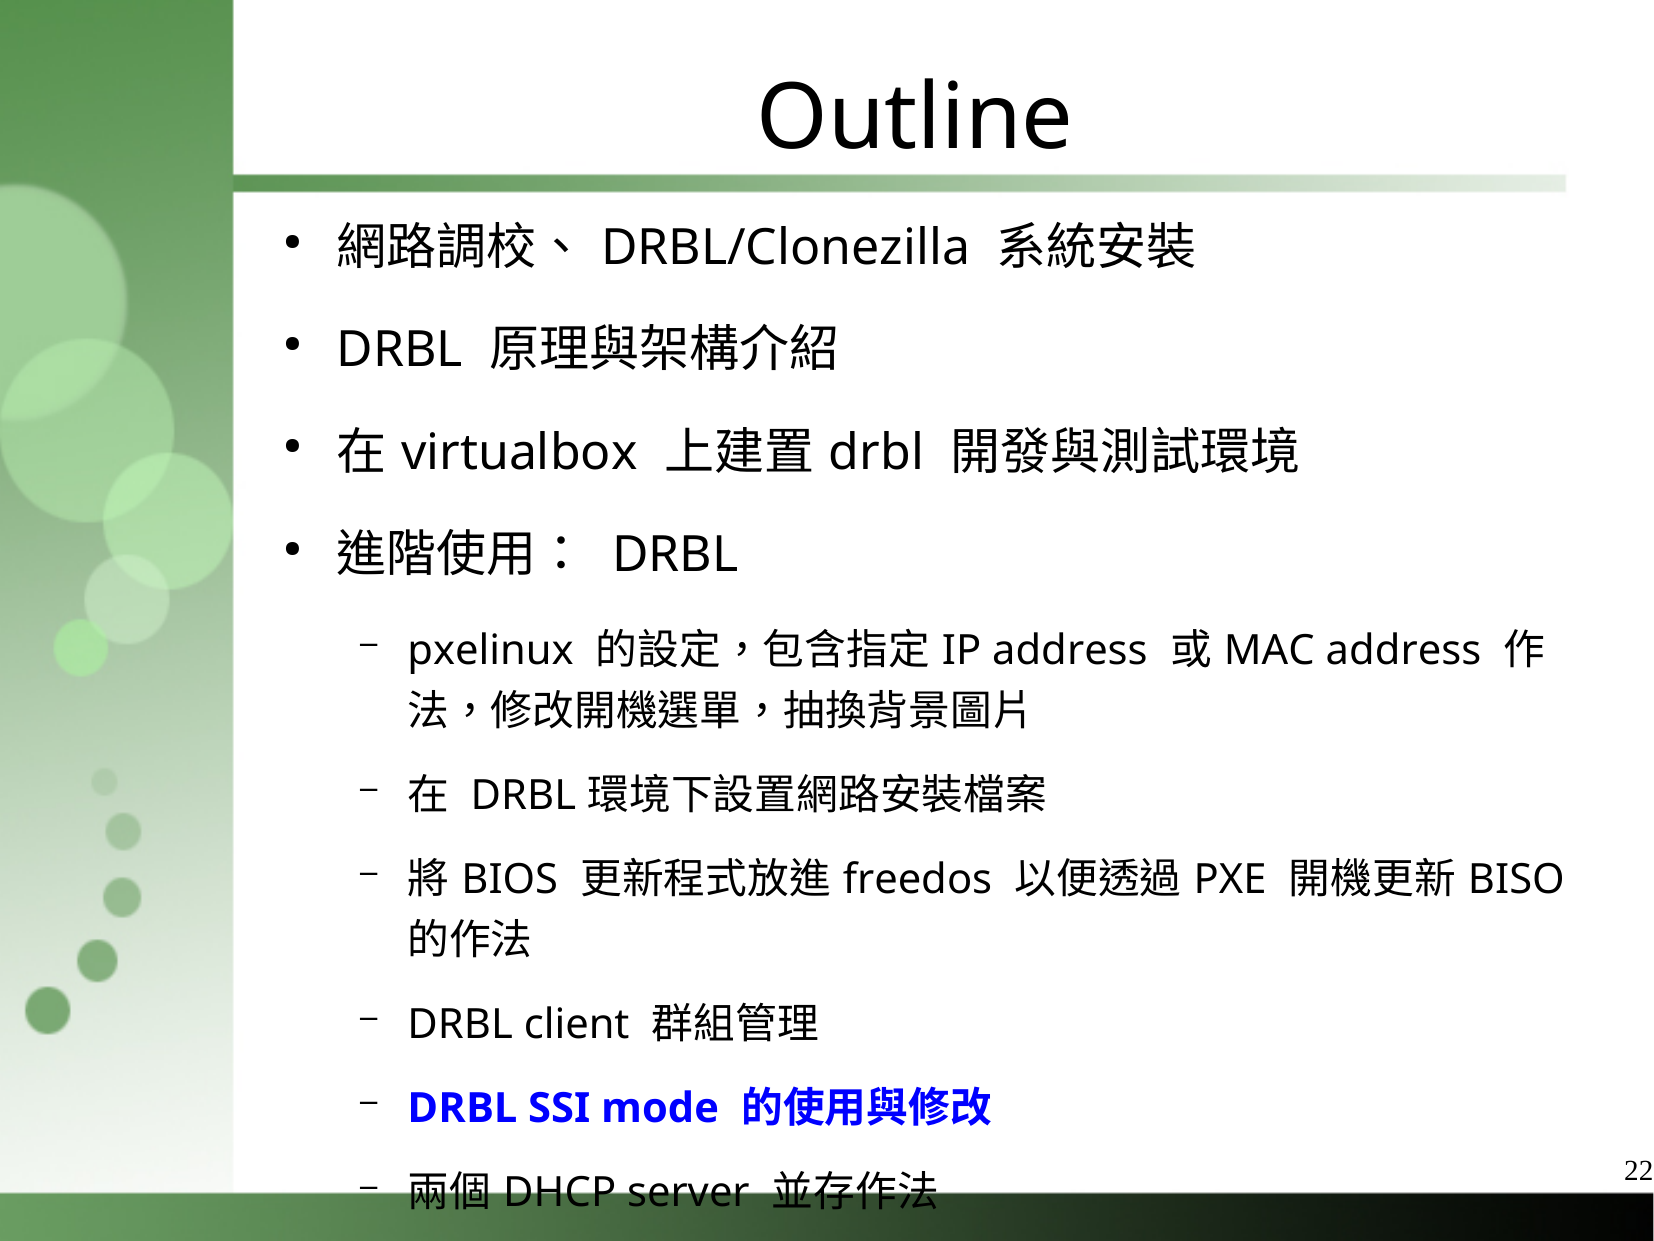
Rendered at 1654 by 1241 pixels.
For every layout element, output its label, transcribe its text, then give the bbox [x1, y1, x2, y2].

picture [0, 0, 1654, 1241]
title Outline [236, 49, 1595, 178]
list 網路調校、DRBL/Clonezilla 系統安裝 DRBL 原理與架構介紹 在virtualbox 上建置drbl 開發與測試環境 進階使用： DRBL pxelinux 的設定，包含指定IP address 或MAC address 作法，修改開機選單，抽換背景圖片 在 DRBL環境下設置網路安裝檔案 將BIOS 更新程式放進freedos 以便透過PXE 開機更新BISO 的作法 DRBL client 群組管理 DRBL SSI mode 的使用與修改 兩個DHCP server 並存作法 在DRBL server 上製作Linux 套件網路安裝隨身碟 如何在DRBL上建置SAN (AoE, iSCSI)開機環境 [265, 206, 1625, 1182]
